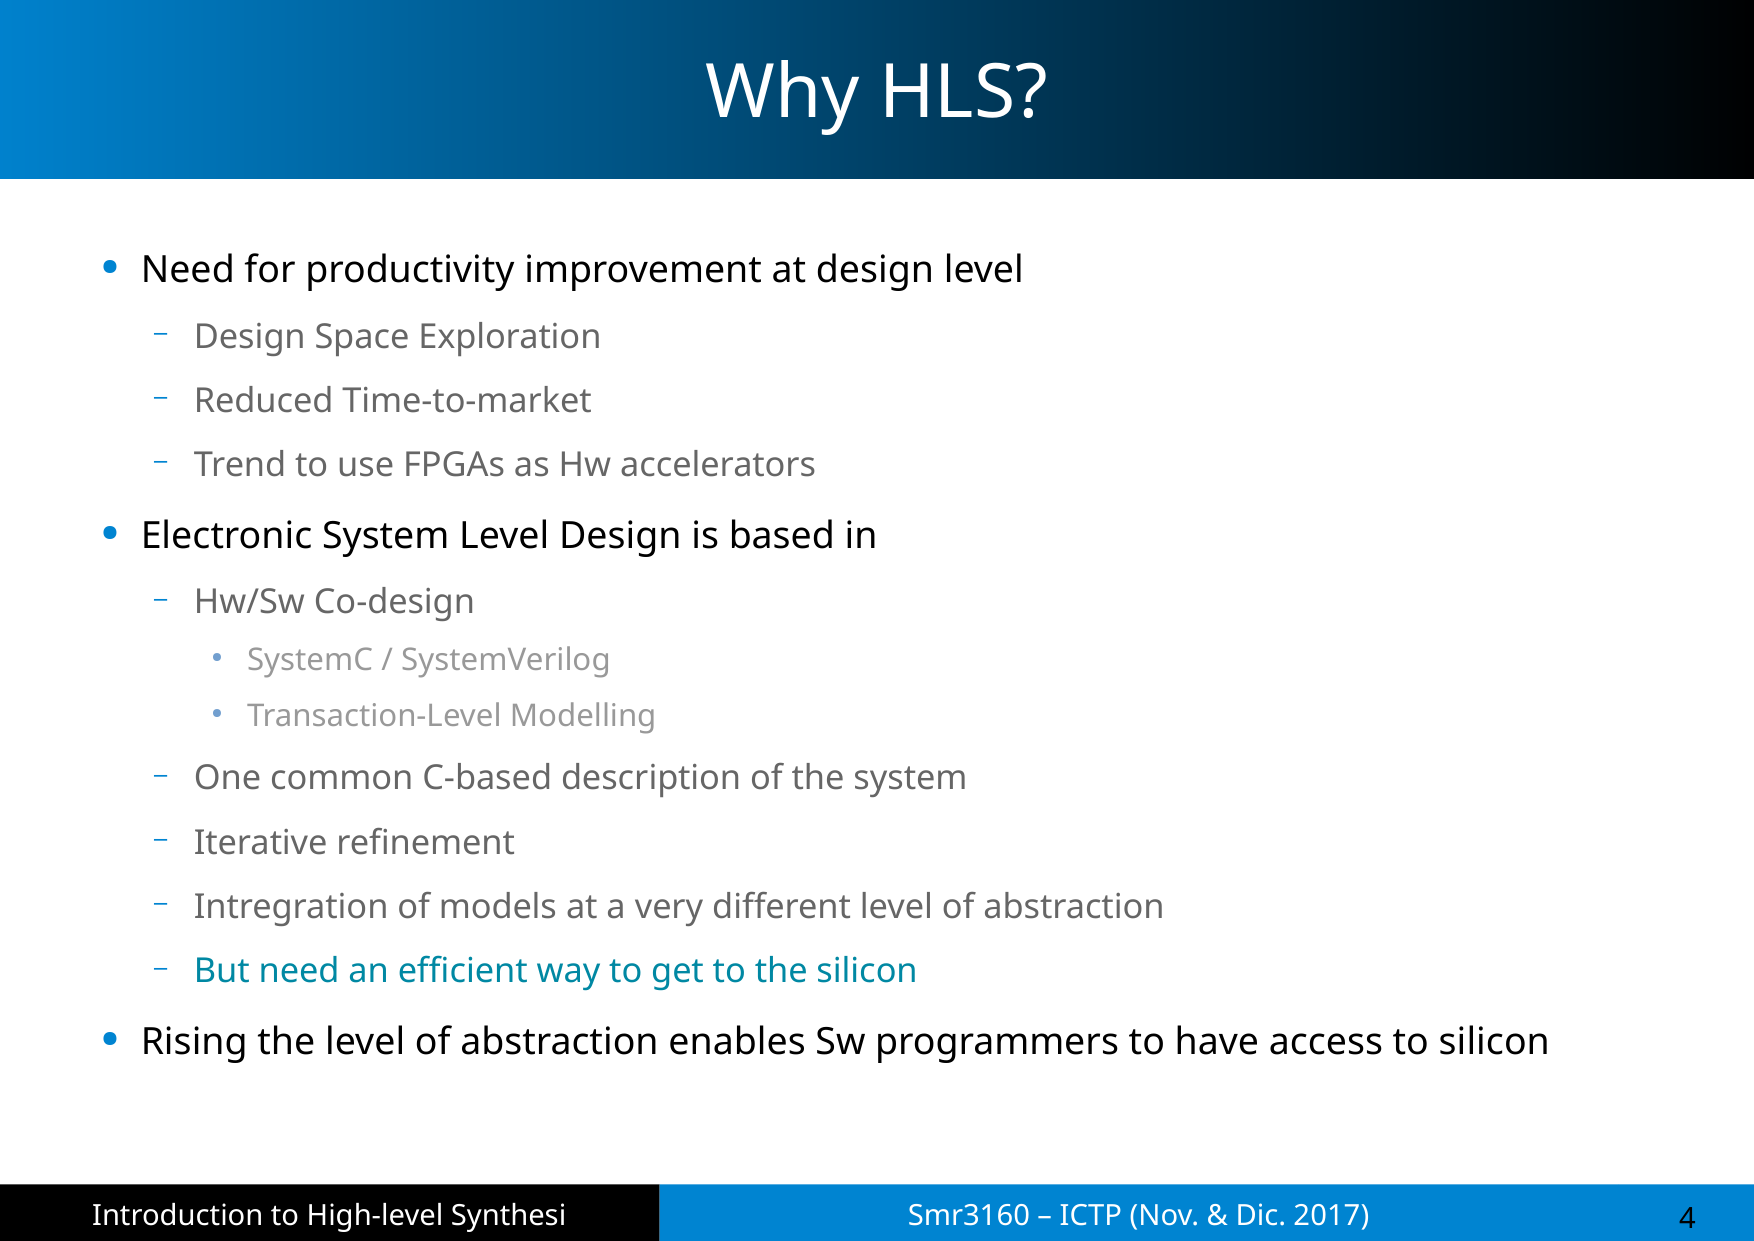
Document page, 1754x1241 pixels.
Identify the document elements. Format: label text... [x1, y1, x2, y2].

title Why HLS? [87, 37, 1667, 139]
list Need for productivity improvement at design level Design Space Exploration Reduced Time-to-market Trend to use FPGAs as Hw accelerators Electronic System Level Design is based in Hw/Sw Co-design SystemC / SystemVerilog Transaction-Level Modelling One common C-based description of the system Iterative refinement Intregration of models at a very different level of abstraction But need an efficient way to get to the silicon Rising the level of abstraction enables Sw programmers to have access to silicon [87, 242, 1667, 1069]
